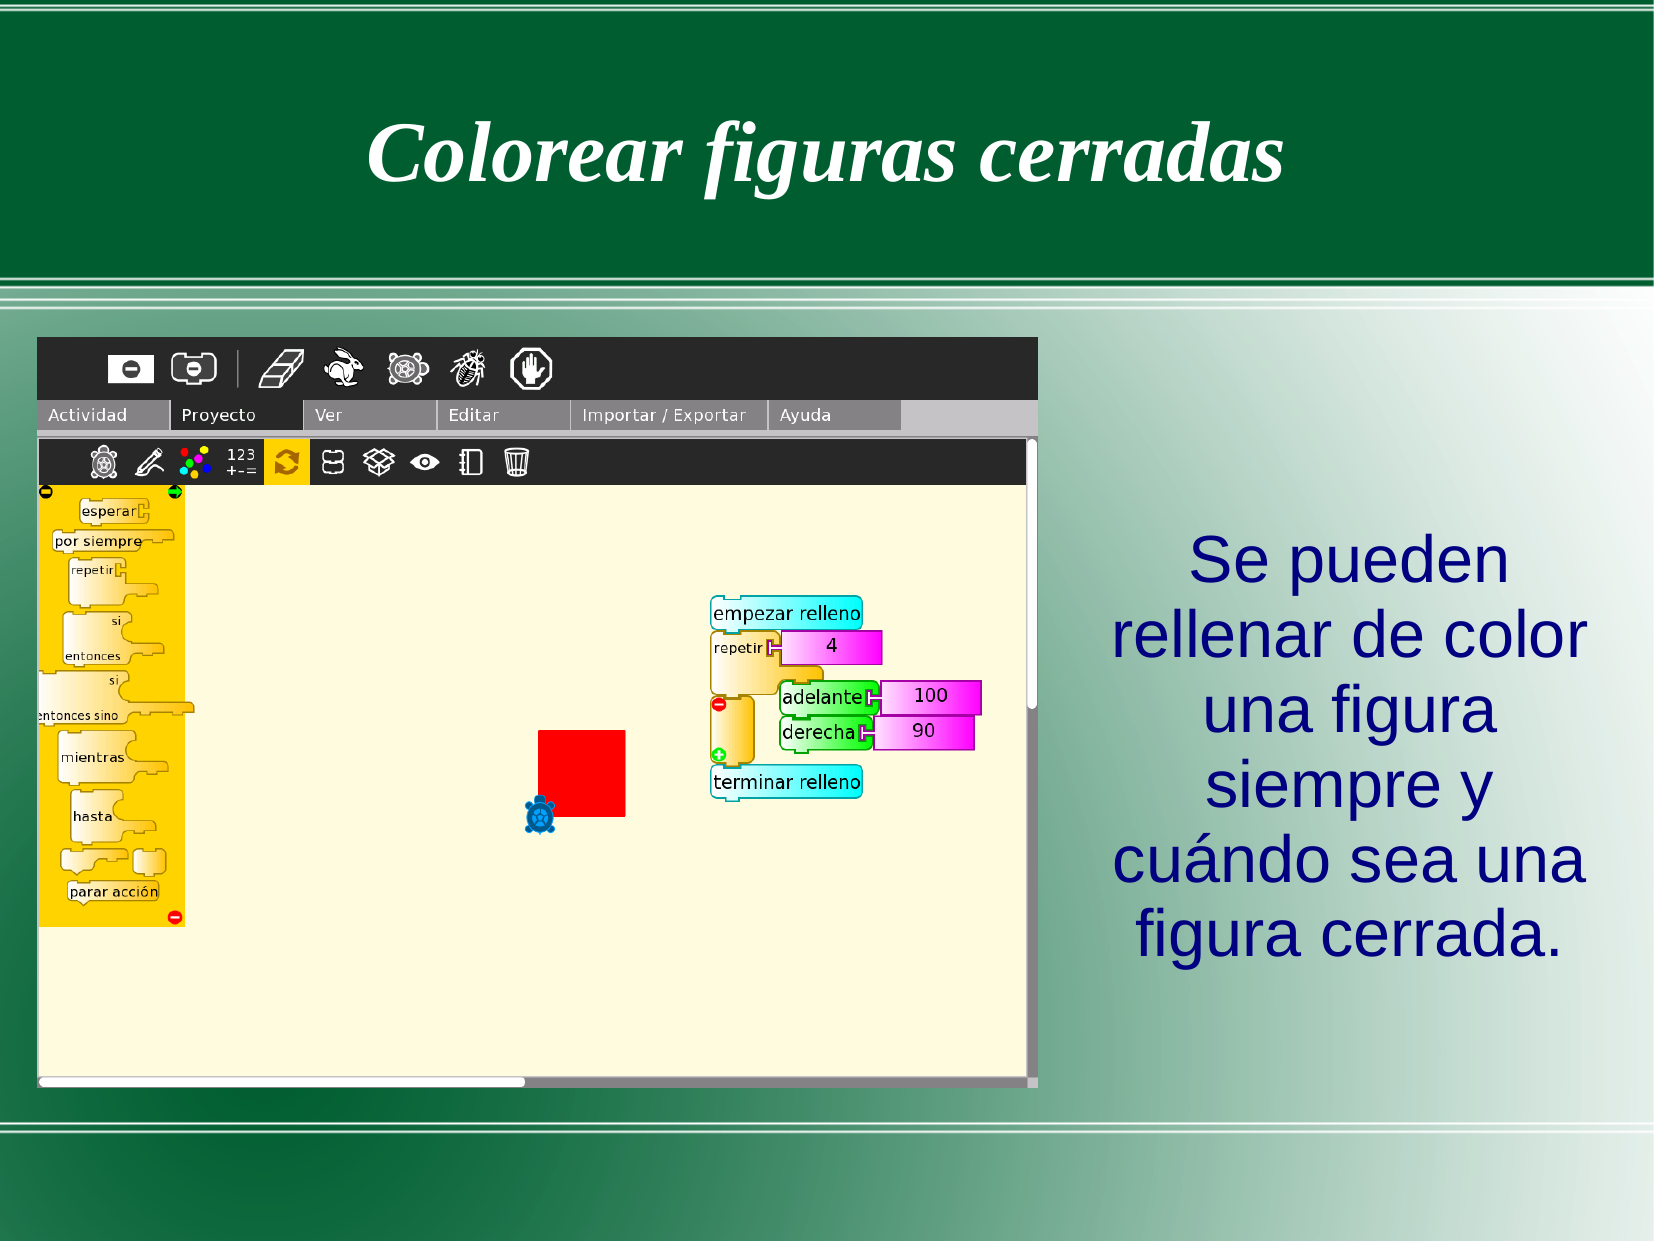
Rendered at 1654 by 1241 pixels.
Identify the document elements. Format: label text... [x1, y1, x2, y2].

title Colorear figuras cerradas [82, 49, 1571, 257]
picture [0, 0, 1654, 1241]
subtitle Se pueden rellenar de color una figura siempre y cuándo sea una figura cerrada. [1087, 337, 1613, 1156]
